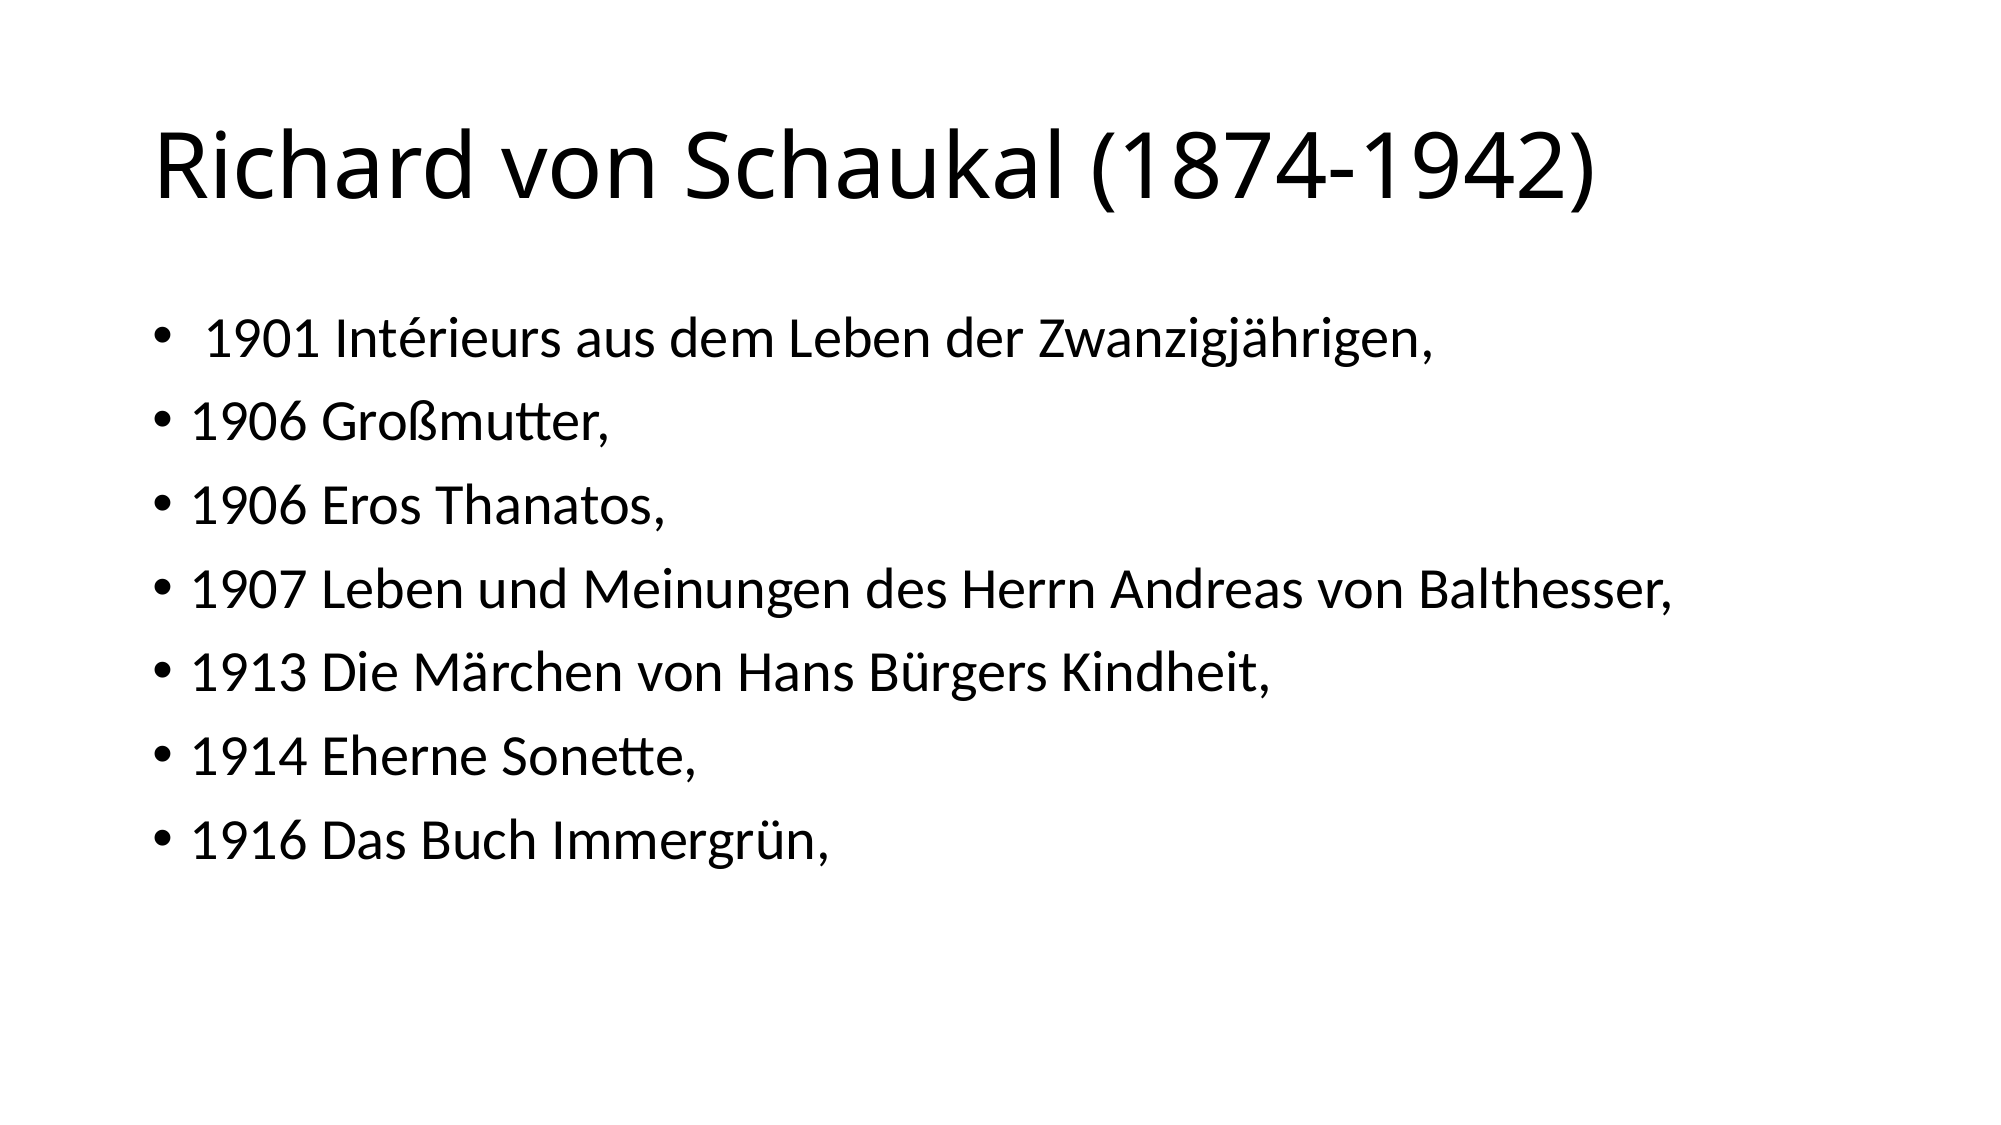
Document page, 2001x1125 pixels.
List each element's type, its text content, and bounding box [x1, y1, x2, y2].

title Richard von Schaukal (1874-1942) [137, 59, 1863, 278]
list 1901 Intérieurs aus dem Leben der Zwanzigjährigen, 1906 Großmutter, 1906 Eros Thanatos, 1907 Leben und Meinungen des Herrn Andreas von Balthesser, 1913 Die Märchen von Hans Bürgers Kindheit, 1914 Eherne Sonette, 1916 Das Buch Immergrün, [137, 299, 1863, 1014]
